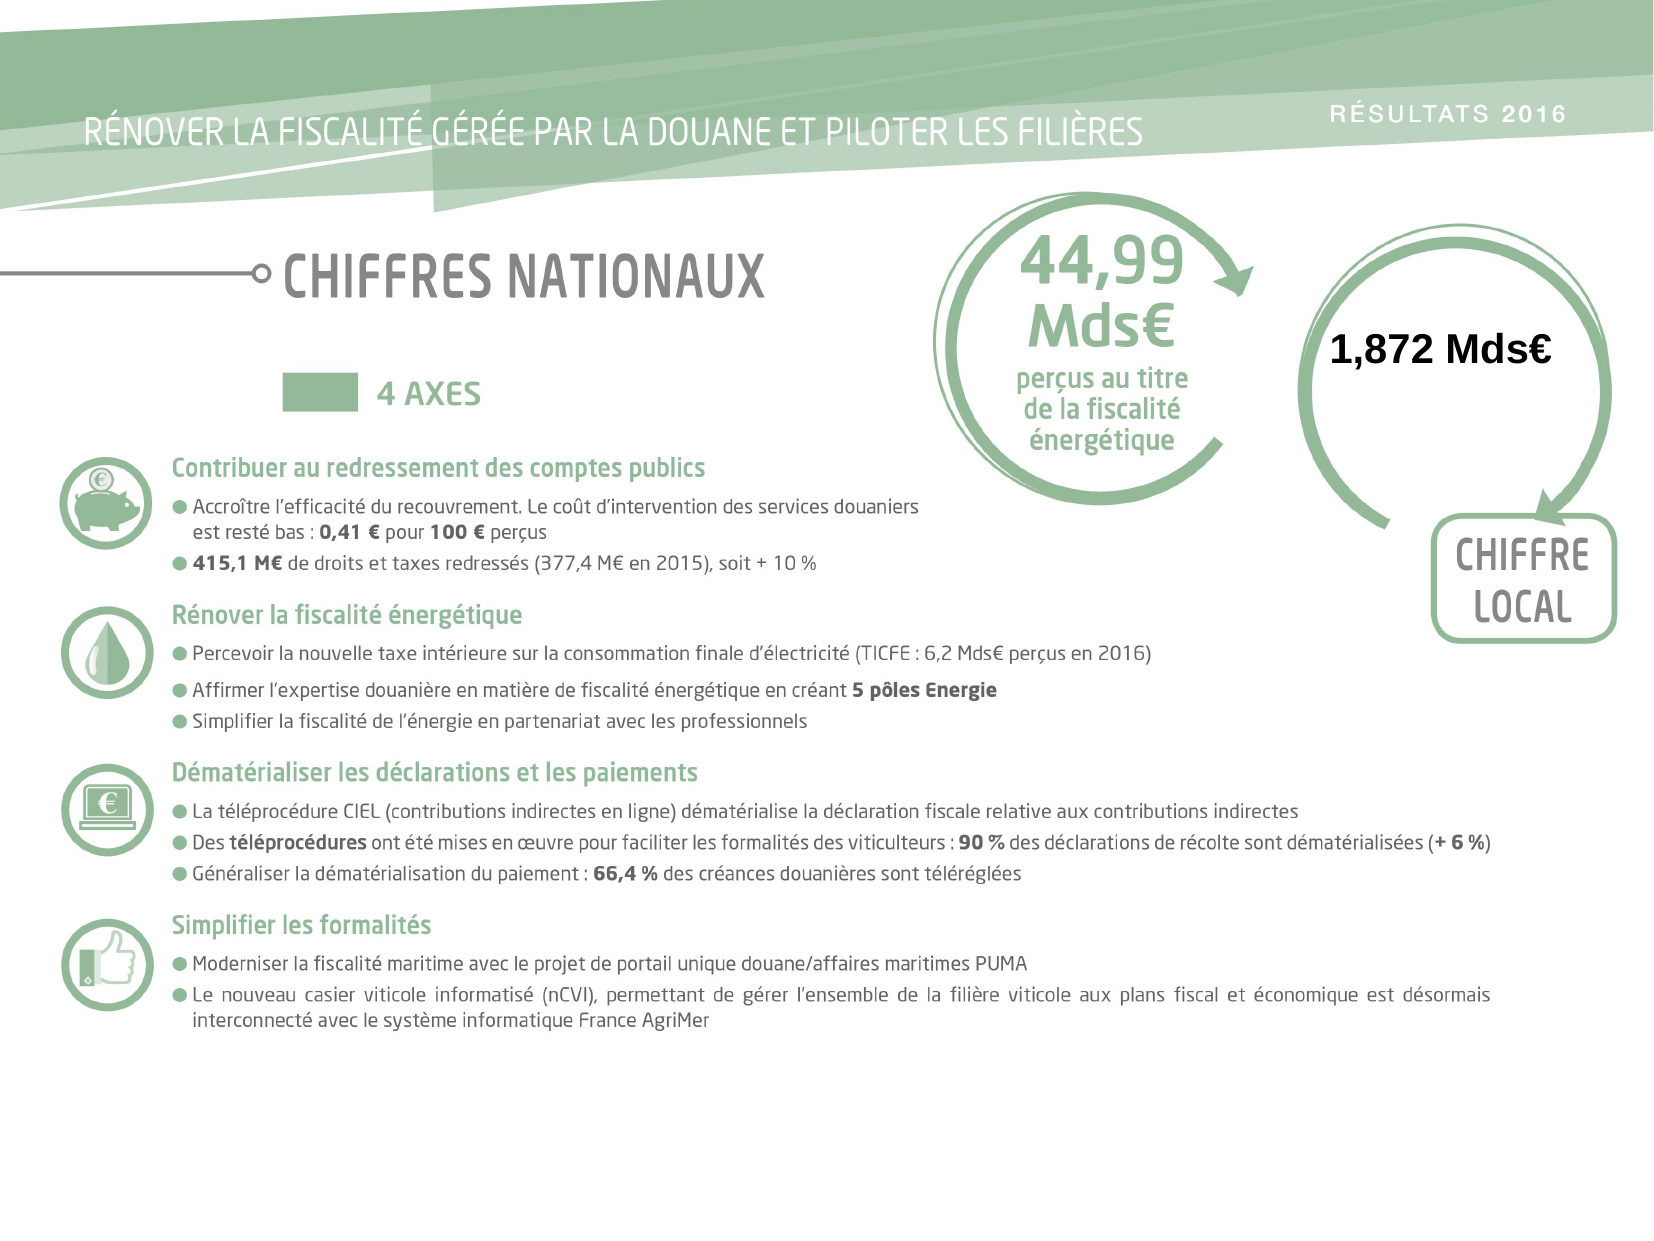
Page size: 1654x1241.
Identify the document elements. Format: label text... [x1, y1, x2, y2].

picture [0, 0, 1654, 1167]
text_box 1,872 Mds€ [1299, 318, 1583, 497]
